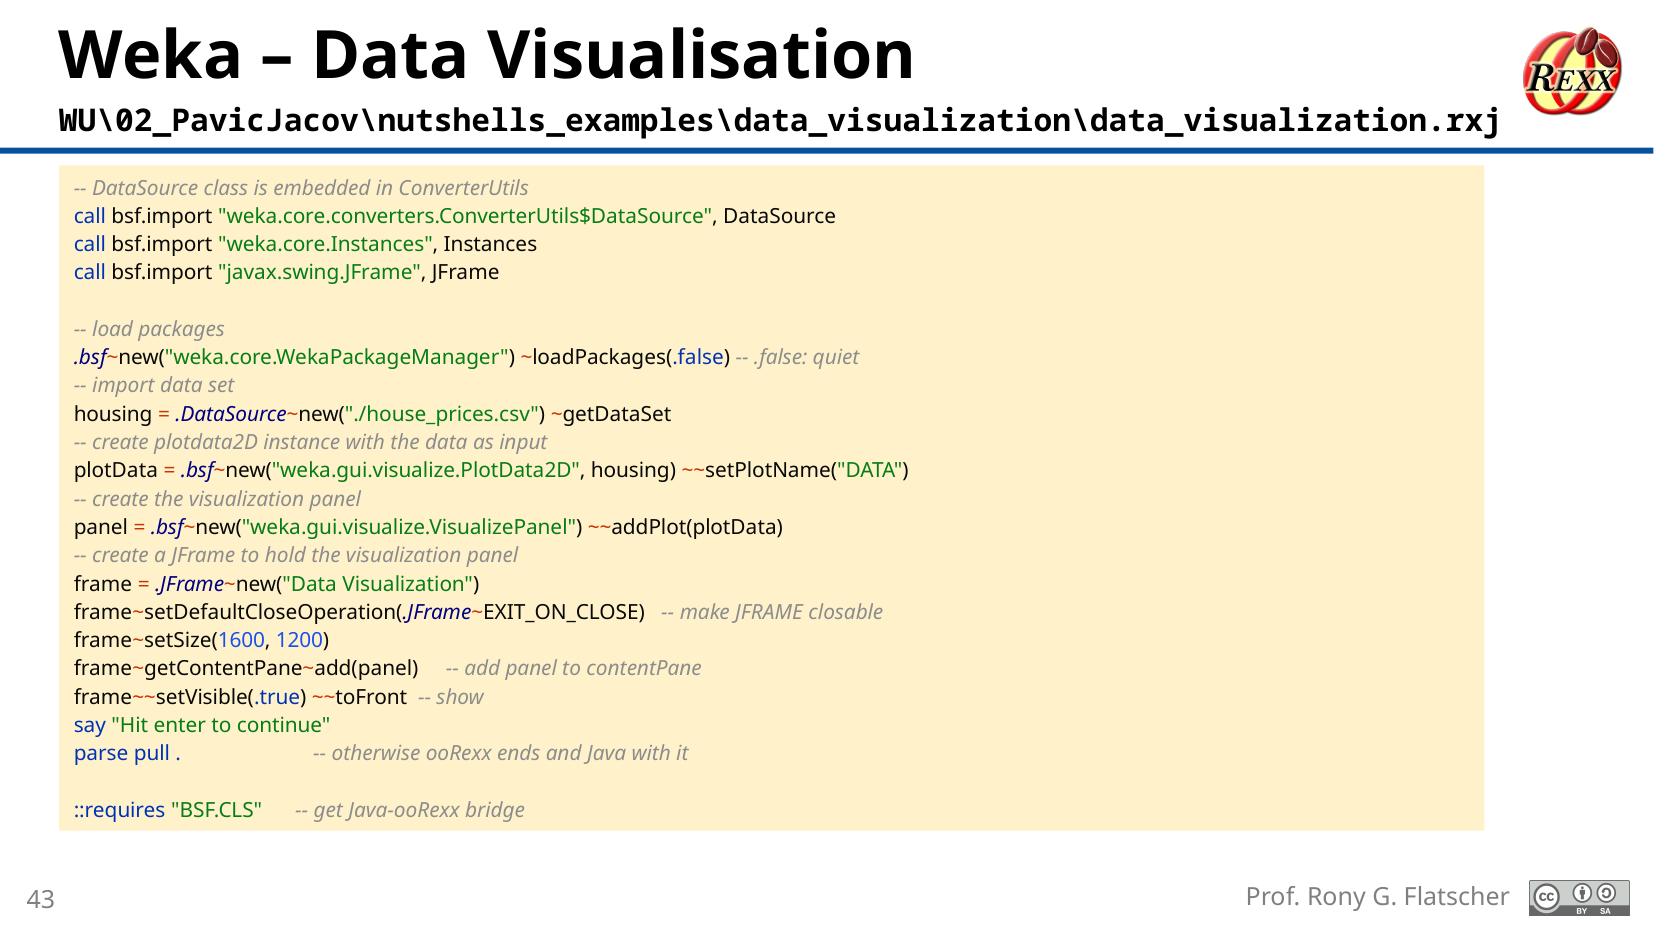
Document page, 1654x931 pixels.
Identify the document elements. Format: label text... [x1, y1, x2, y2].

title Weka – Data Visualisation WU\02_PavicJacov\nutshells_examples\data_visualization\data_visualization.rxj [0, 0, 1625, 148]
text_box -- DataSource class is embedded in ConverterUtils call bsf.import "weka.core.converters.ConverterUtils$DataSource", DataSource call bsf.import "weka.core.Instances", Instances call bsf.import "javax.swing.JFrame", JFrame -- load packages .bsf~new("weka.core.WekaPackageManager") ~loadPackages(.false) -- .false: quiet -- import data set housing = .DataSource~new("./house_prices.csv") ~getDataSet -- create plotdata2D instance with the data as input plotData = .bsf~new("weka.gui.visualize.PlotData2D", housing) ~~setPlotName("DATA") -- create the visualization panel panel = .bsf~new("weka.gui.visualize.VisualizePanel") ~~addPlot(plotData) -- create a JFrame to hold the visualization panel frame = .JFrame~new("Data Visualization") frame~setDefaultCloseOperation(.JFrame~EXIT_ON_CLOSE) -- make JFRAME closable frame~setSize(1600, 1200) frame~getContentPane~add(panel) -- add panel to contentPane frame~~setVisible(.true) ~~toFront -- show say "Hit enter to continue" parse pull . -- otherwise ooRexx ends and Java with it ::requires "BSF.CLS" -- get Java-ooRexx bridge [59, 165, 1485, 801]
